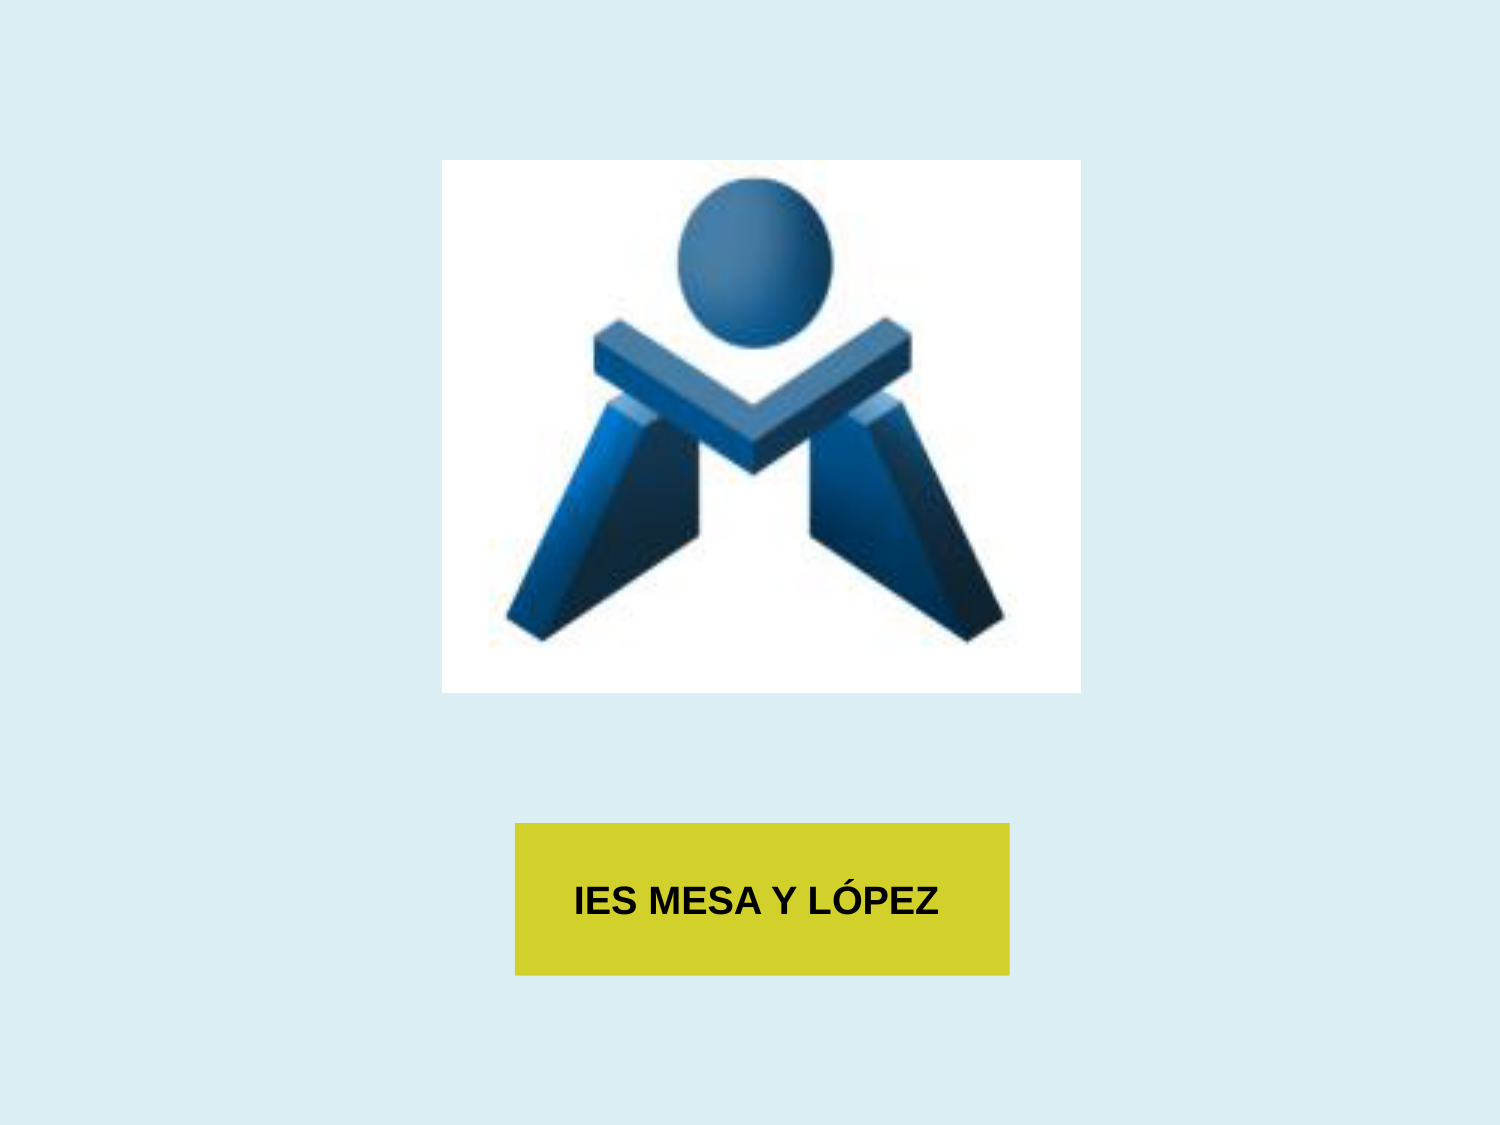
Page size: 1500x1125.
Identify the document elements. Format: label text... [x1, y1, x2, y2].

picture [442, 160, 1081, 693]
text_box IES MESA Y LÓPEZ [514, 823, 1010, 976]
